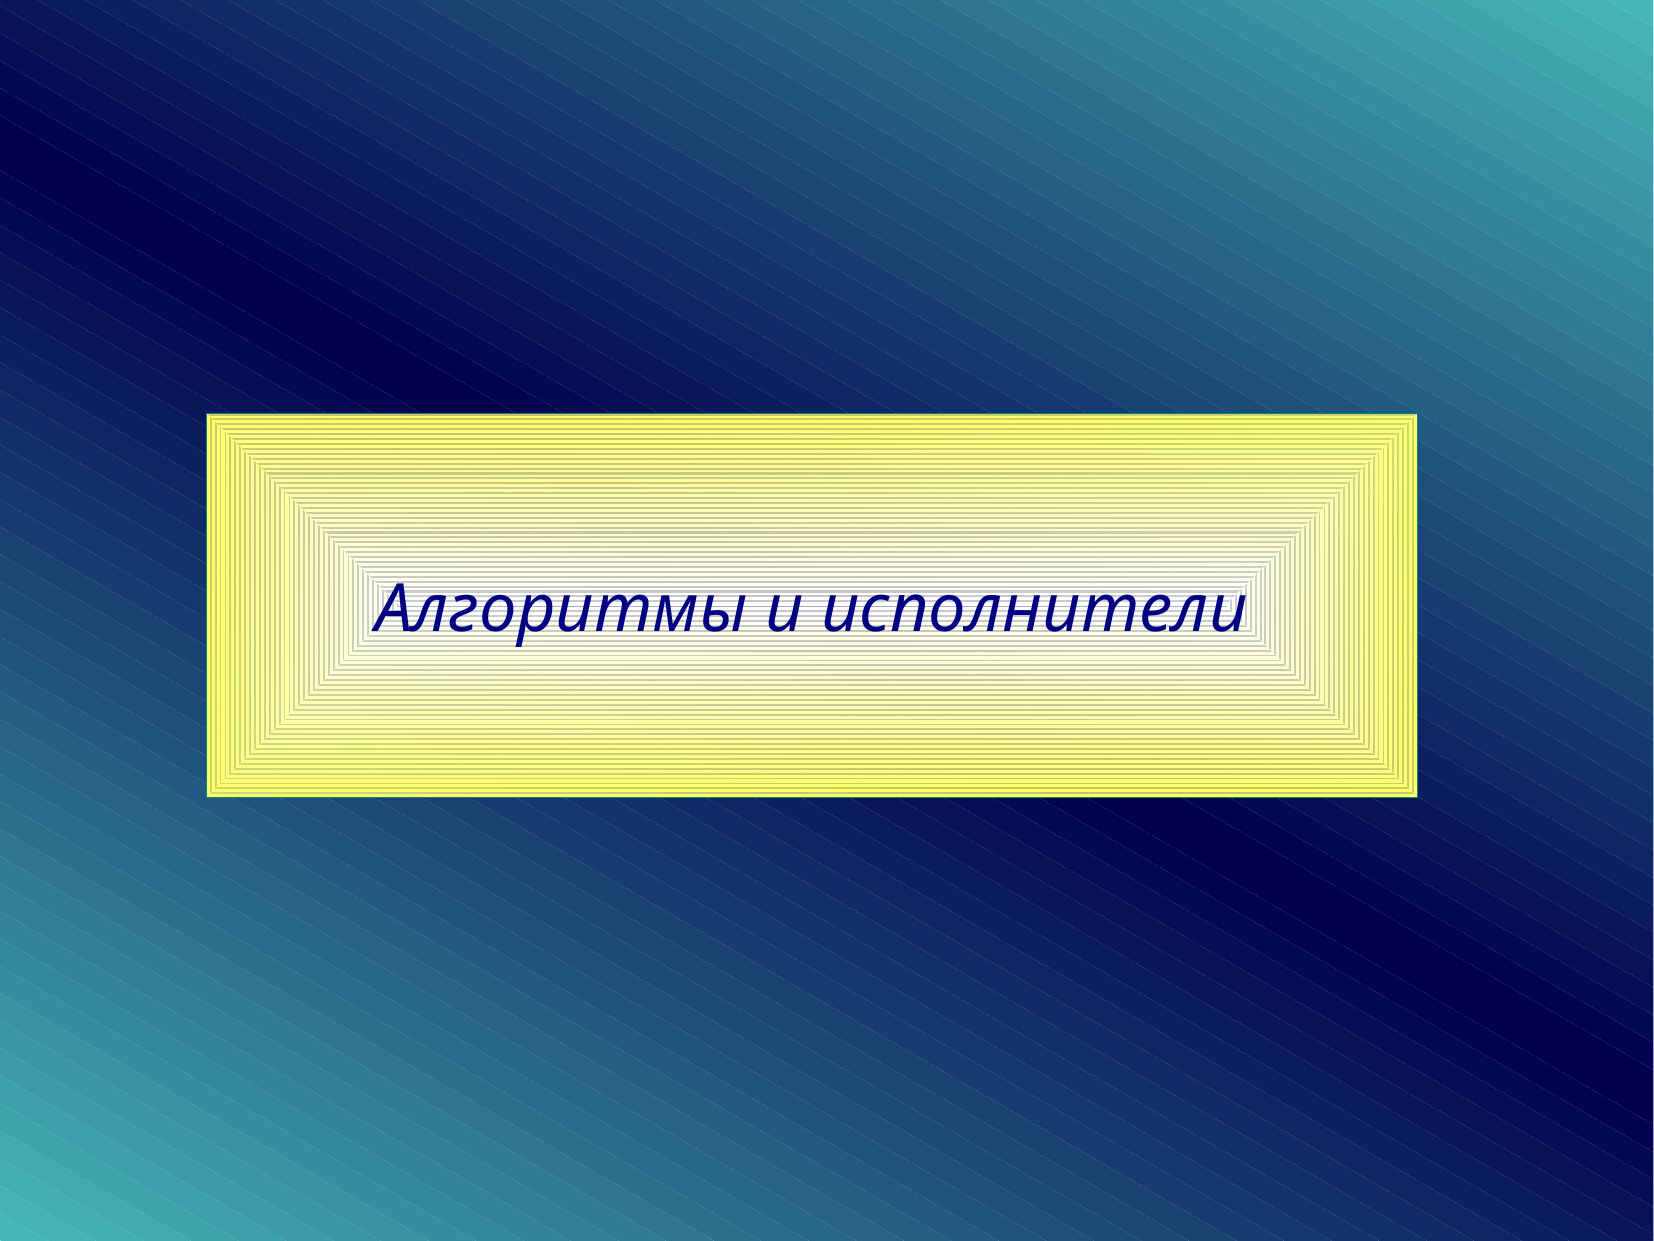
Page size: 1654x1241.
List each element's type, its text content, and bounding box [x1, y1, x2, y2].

text_box Алгоритмы и исполнители [206, 413, 1418, 798]
